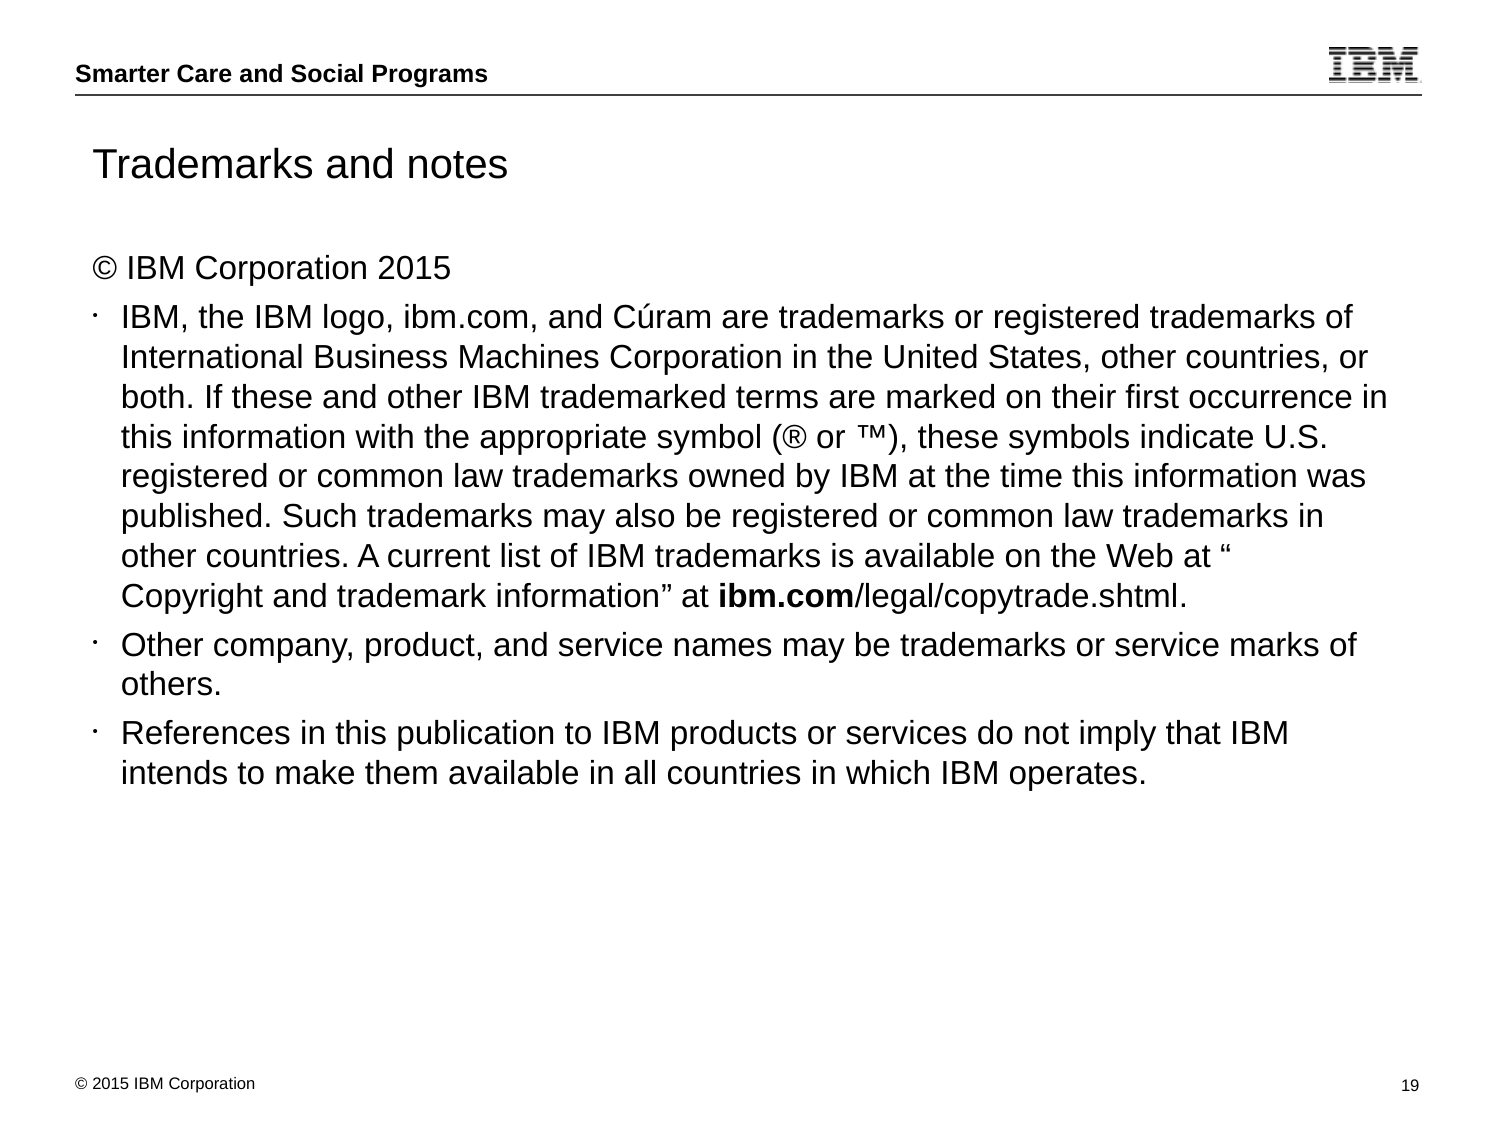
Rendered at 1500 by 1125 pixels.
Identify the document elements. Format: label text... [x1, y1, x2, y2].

title Trademarks and notes [77, 129, 1220, 197]
list © IBM Corporation 2015 IBM, the IBM logo, ibm.com, and Cúram are trademarks or registered trademarks of International Business Machines Corporation in the United States, other countries, or both. If these and other IBM trademarked terms are marked on their first occurrence in this information with the appropriate symbol (® or ™), these symbols indicate U.S. registered or common law trademarks owned by IBM at the time this information was published. Such trademarks may also be registered or common law trademarks in other countries. A current list of IBM trademarks is available on the Web at “Copyright and trademark information” at ibm.com/legal/copytrade.shtml. Other company, product, and service names may be trademarks or service marks of others. References in this publication to IBM products or services do not imply that IBM intends to make them available in all countries in which IBM operates. [77, 239, 1418, 977]
